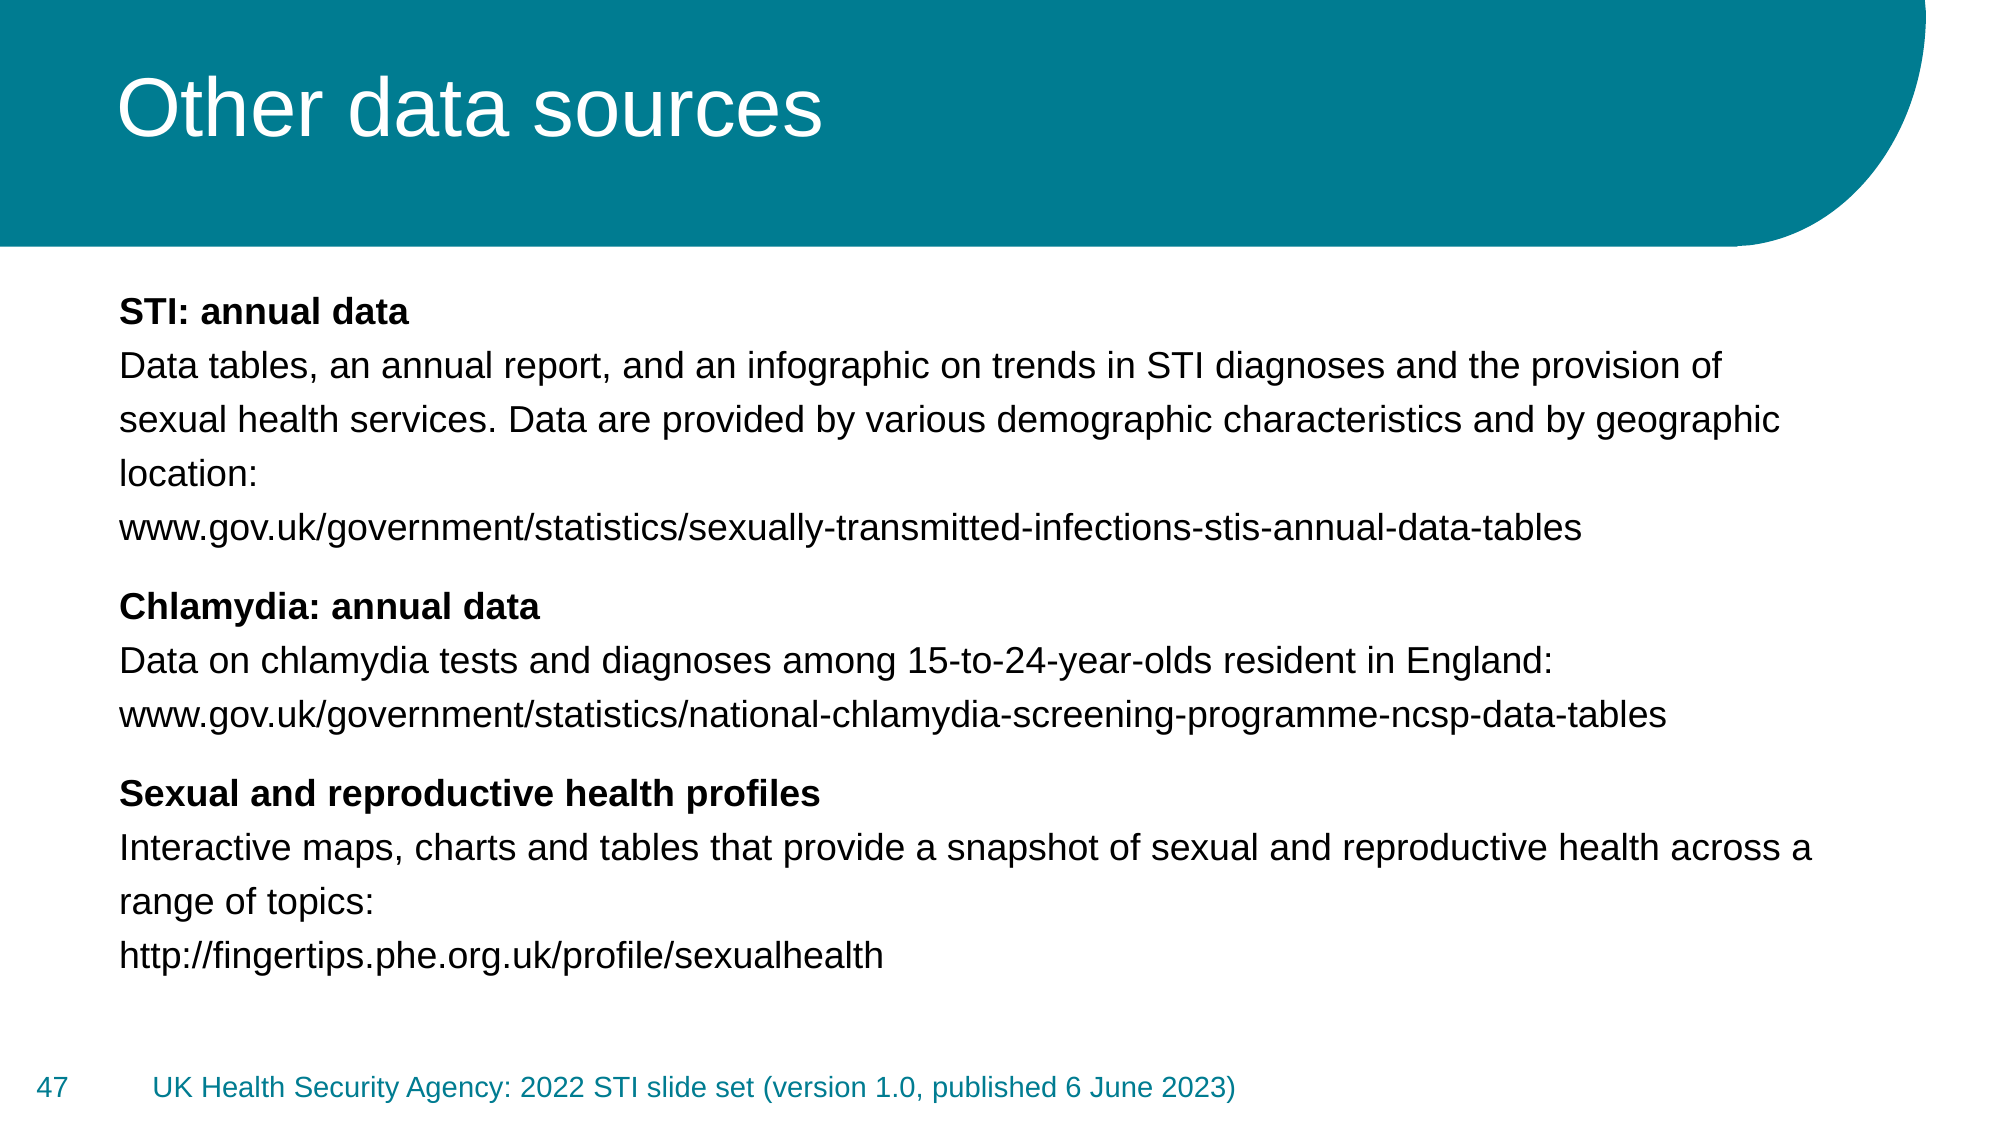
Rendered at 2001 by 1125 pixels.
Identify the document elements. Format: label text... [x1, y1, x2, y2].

text_box UK Health Security Agency: 2022 STI slide set (version 1.0, published 6 June 2023) [137, 1056, 1780, 1116]
text_box STI: annual data Data tables, an annual report, and an infographic on trends in STI diagnoses and the provision of sexual health services. Data are provided by various demographic characteristics and by geographic location: www.gov.uk/government/statistics/sexually-transmitted-infections-stis-annual-data-tables Chlamydia: annual data Data on chlamydia tests and diagnoses among 15-to-24-year-olds resident in England: www.gov.uk/government/statistics/national-chlamydia-screening-programme-ncsp-data-tables Sexual and reproductive health profiles Interactive maps, charts and tables that provide a snapshot of sexual and reproductive health across a range of topics: http://fingertips.phe.org.uk/profile/sexualhealth [119, 278, 1828, 1017]
text_box [21, 1056, 120, 1117]
title Other data sources [101, 56, 947, 186]
